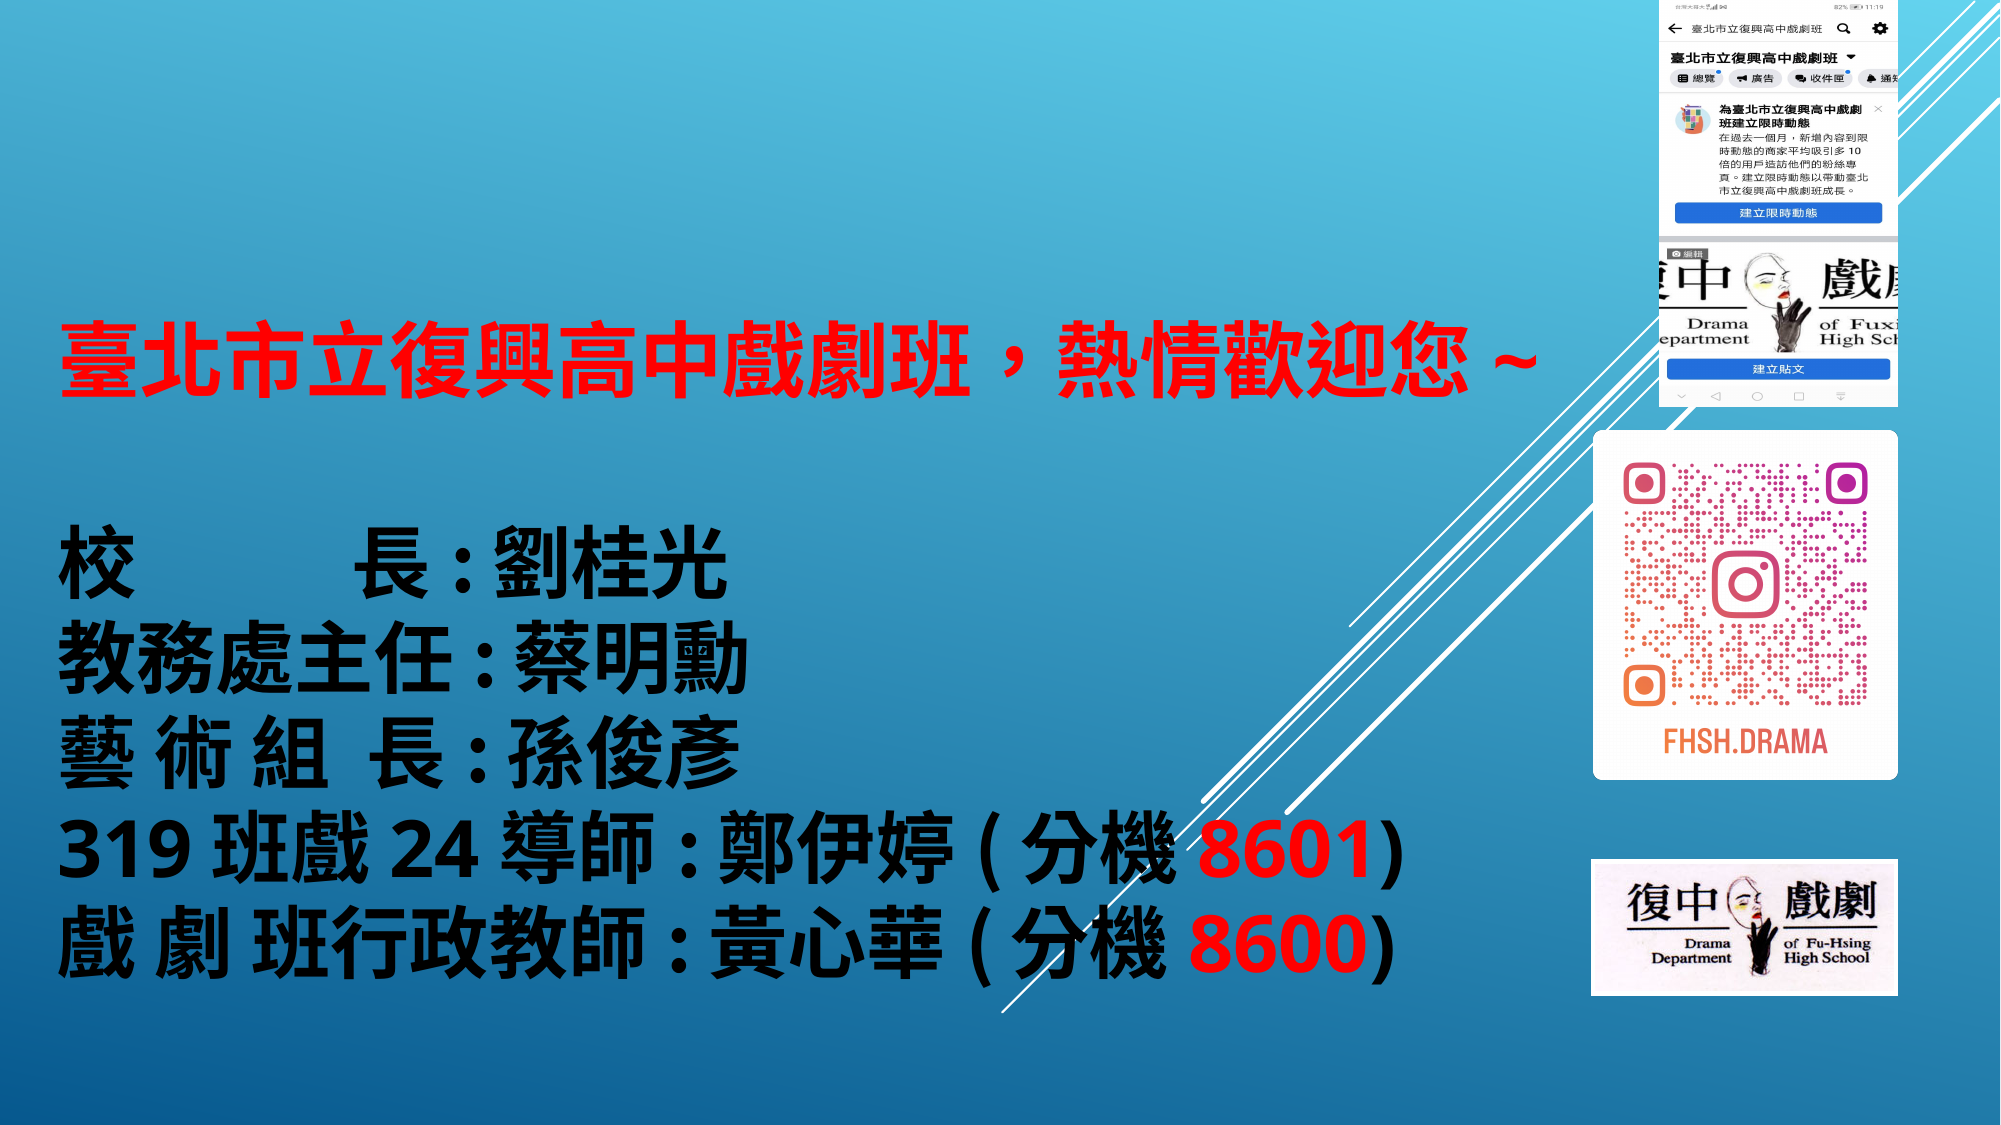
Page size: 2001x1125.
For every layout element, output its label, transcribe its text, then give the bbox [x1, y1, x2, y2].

title 臺北市立復興高中戲劇班，熱情歡迎您~ 校 長:劉桂光 教務處主任:蔡明勳 藝 術 組 長:孫俊彥 319班戲24導師:鄭伊婷(分機8601) 戲 劇 班行政教師:黃心華(分機8600) [42, 49, 1571, 996]
picture [1591, 859, 1898, 996]
picture [1659, 0, 1898, 407]
picture [1593, 430, 1898, 780]
